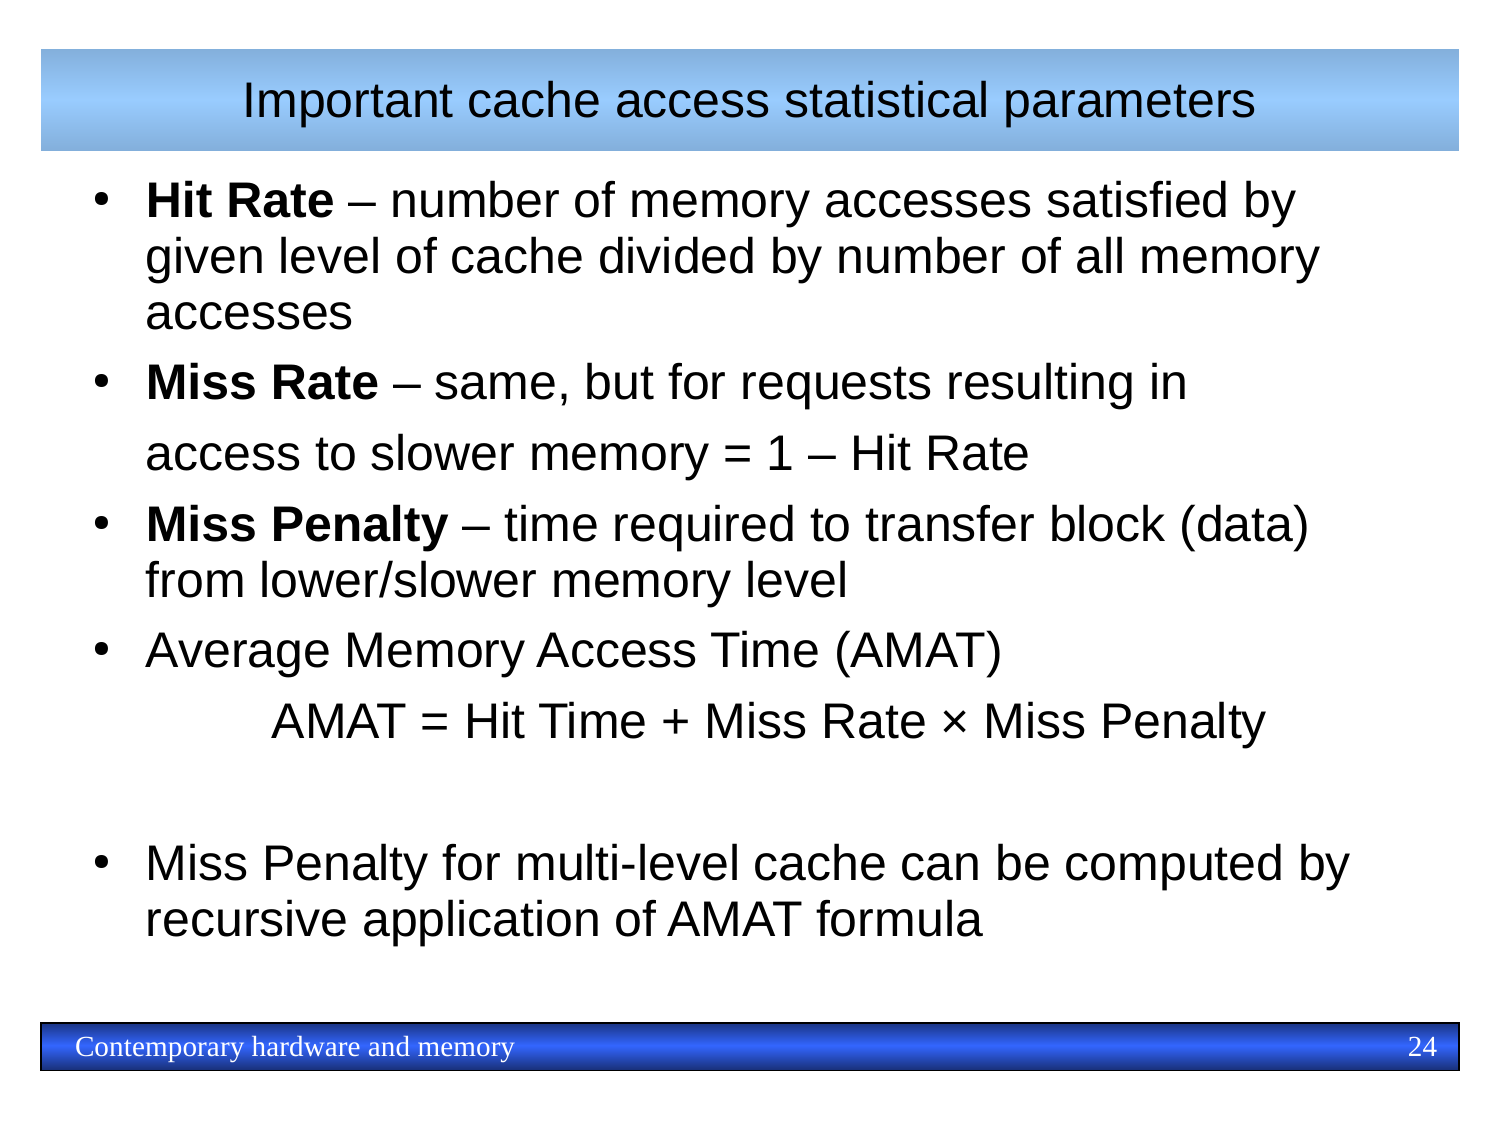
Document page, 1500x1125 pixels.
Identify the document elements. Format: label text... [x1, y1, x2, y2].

title Important cache access statistical parameters [41, 49, 1459, 151]
list Hit Rate – number of memory accesses satisfied by given level of cache divided by number of all memory accesses Miss Rate – same, but for requests resulting in access to slower memory = 1 – Hit Rate Miss Penalty – time required to transfer block (data) from lower/slower memory level Average Memory Access Time (AMAT) AMAT = Hit Time + Miss Rate × Miss Penalty Miss Penalty for multi-level cache can be computed by recursive application of AMAT formula [75, 172, 1426, 988]
